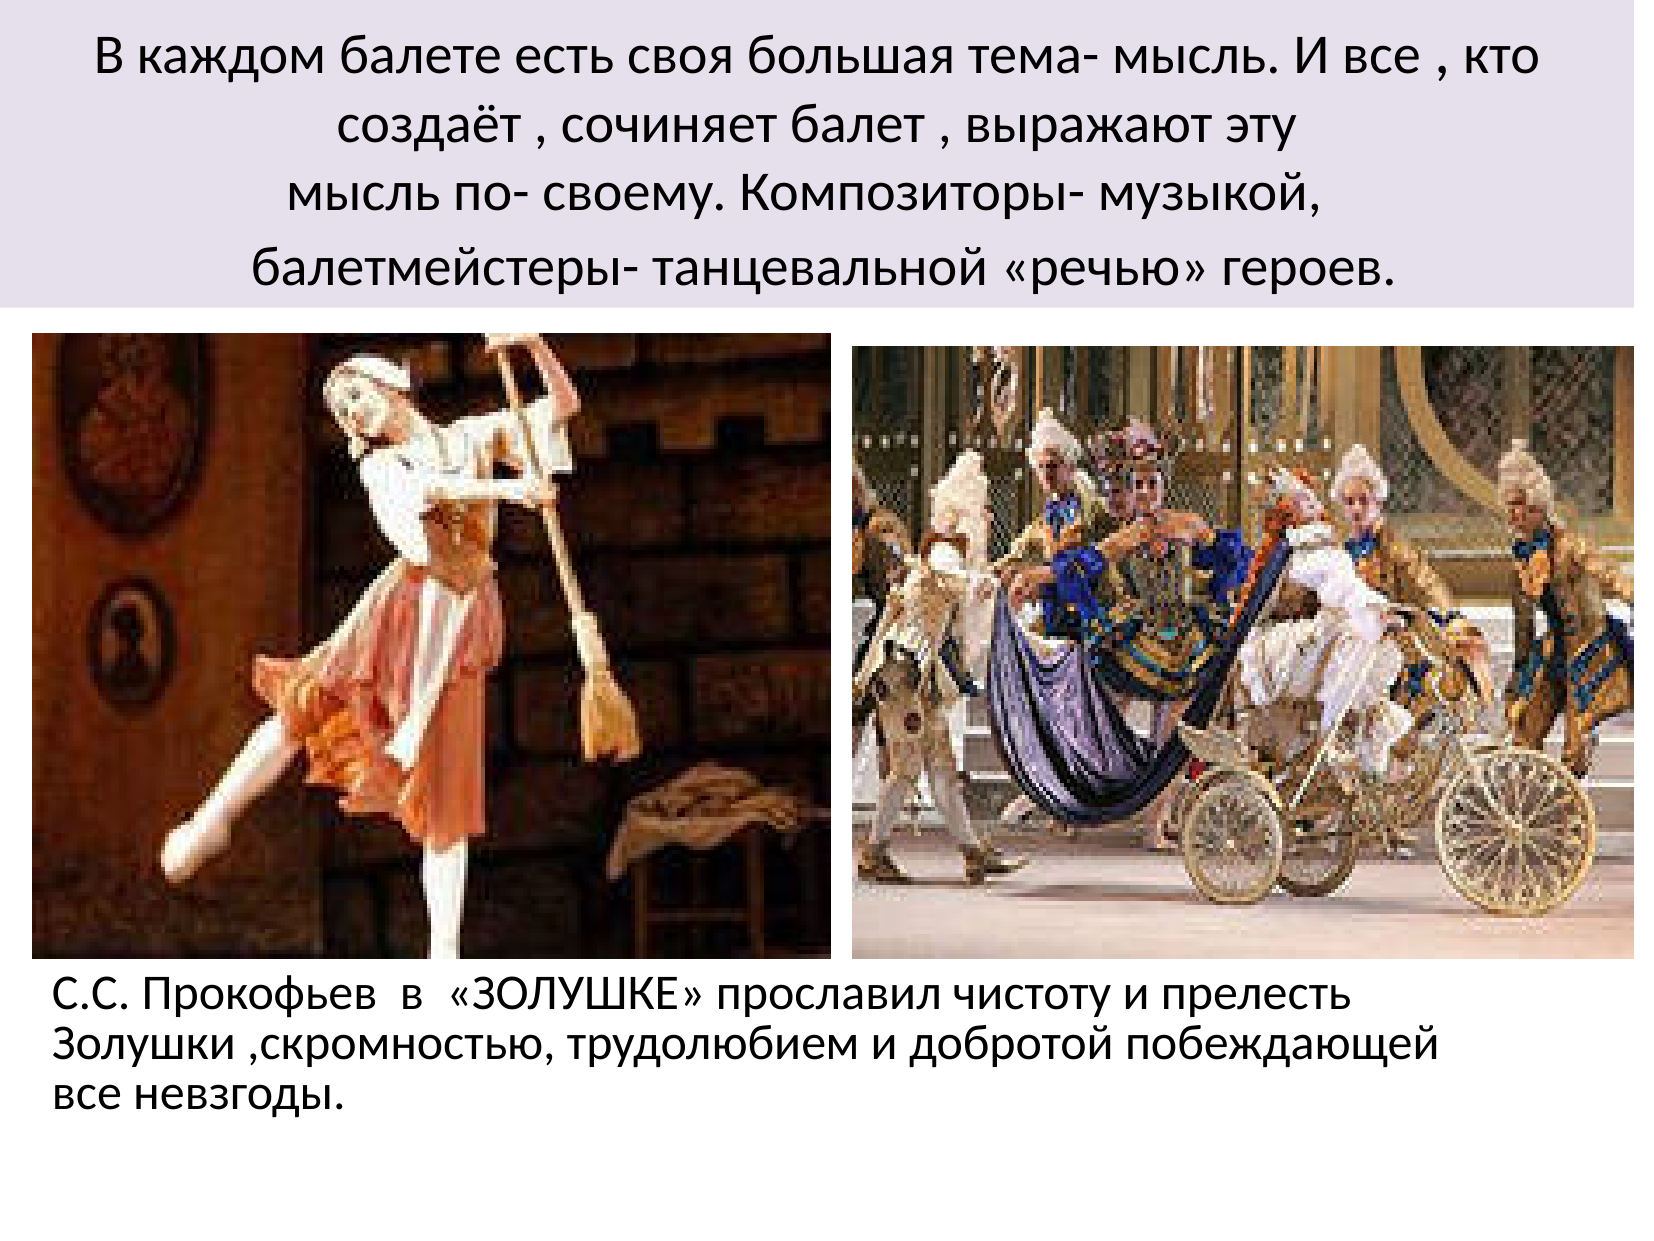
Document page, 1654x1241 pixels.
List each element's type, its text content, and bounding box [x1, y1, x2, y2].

title В каждом балете есть своя большая тема- мысль. И все , кто создаёт , сочиняет балет , выражают эту мысль по- своему. Композиторы- музыкой, балетмейстеры- танцевальной «речью» героев. [0, 0, 1634, 308]
picture [32, 333, 831, 959]
picture [852, 346, 1634, 959]
text_box С.С. Прокофьев в «ЗОЛУШКЕ» прославил чистоту и прелесть Золушки ,скромностью, трудолюбием и добротой побеждающей все невзгоды. [37, 964, 1634, 1182]
